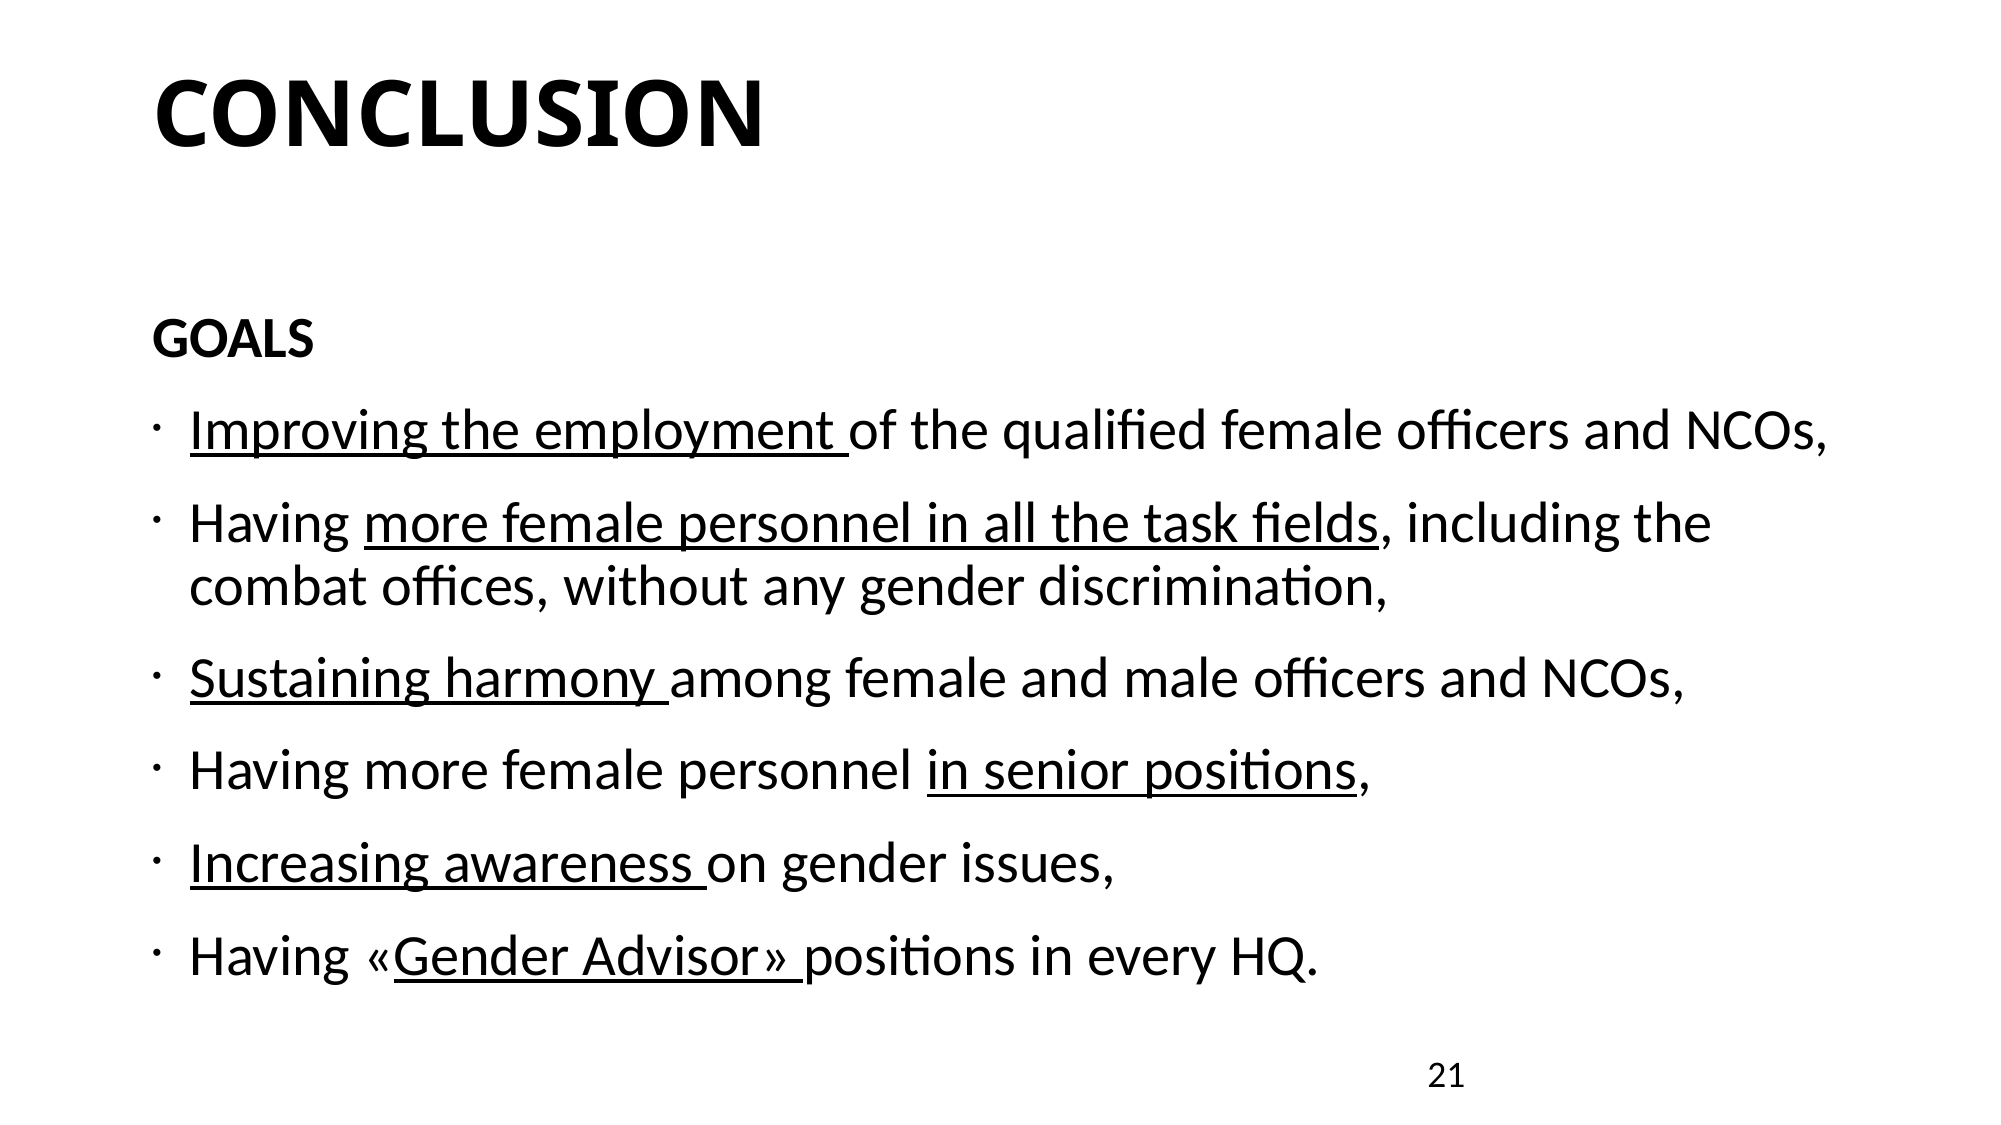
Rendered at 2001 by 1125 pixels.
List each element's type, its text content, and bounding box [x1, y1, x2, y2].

slide_number <number> [1412, 1042, 1863, 1103]
title CONCLUSION [137, 59, 1863, 278]
list GOALS Improving the employment of the qualified female officers and NCOs, Having more female personnel in all the task fields, including the combat offices, without any gender discrimination, Sustaining harmony among female and male officers and NCOs, Having more female personnel in senior positions, Increasing awareness on gender issues, Having «Gender Advisor» positions in every HQ. [137, 299, 1863, 1014]
